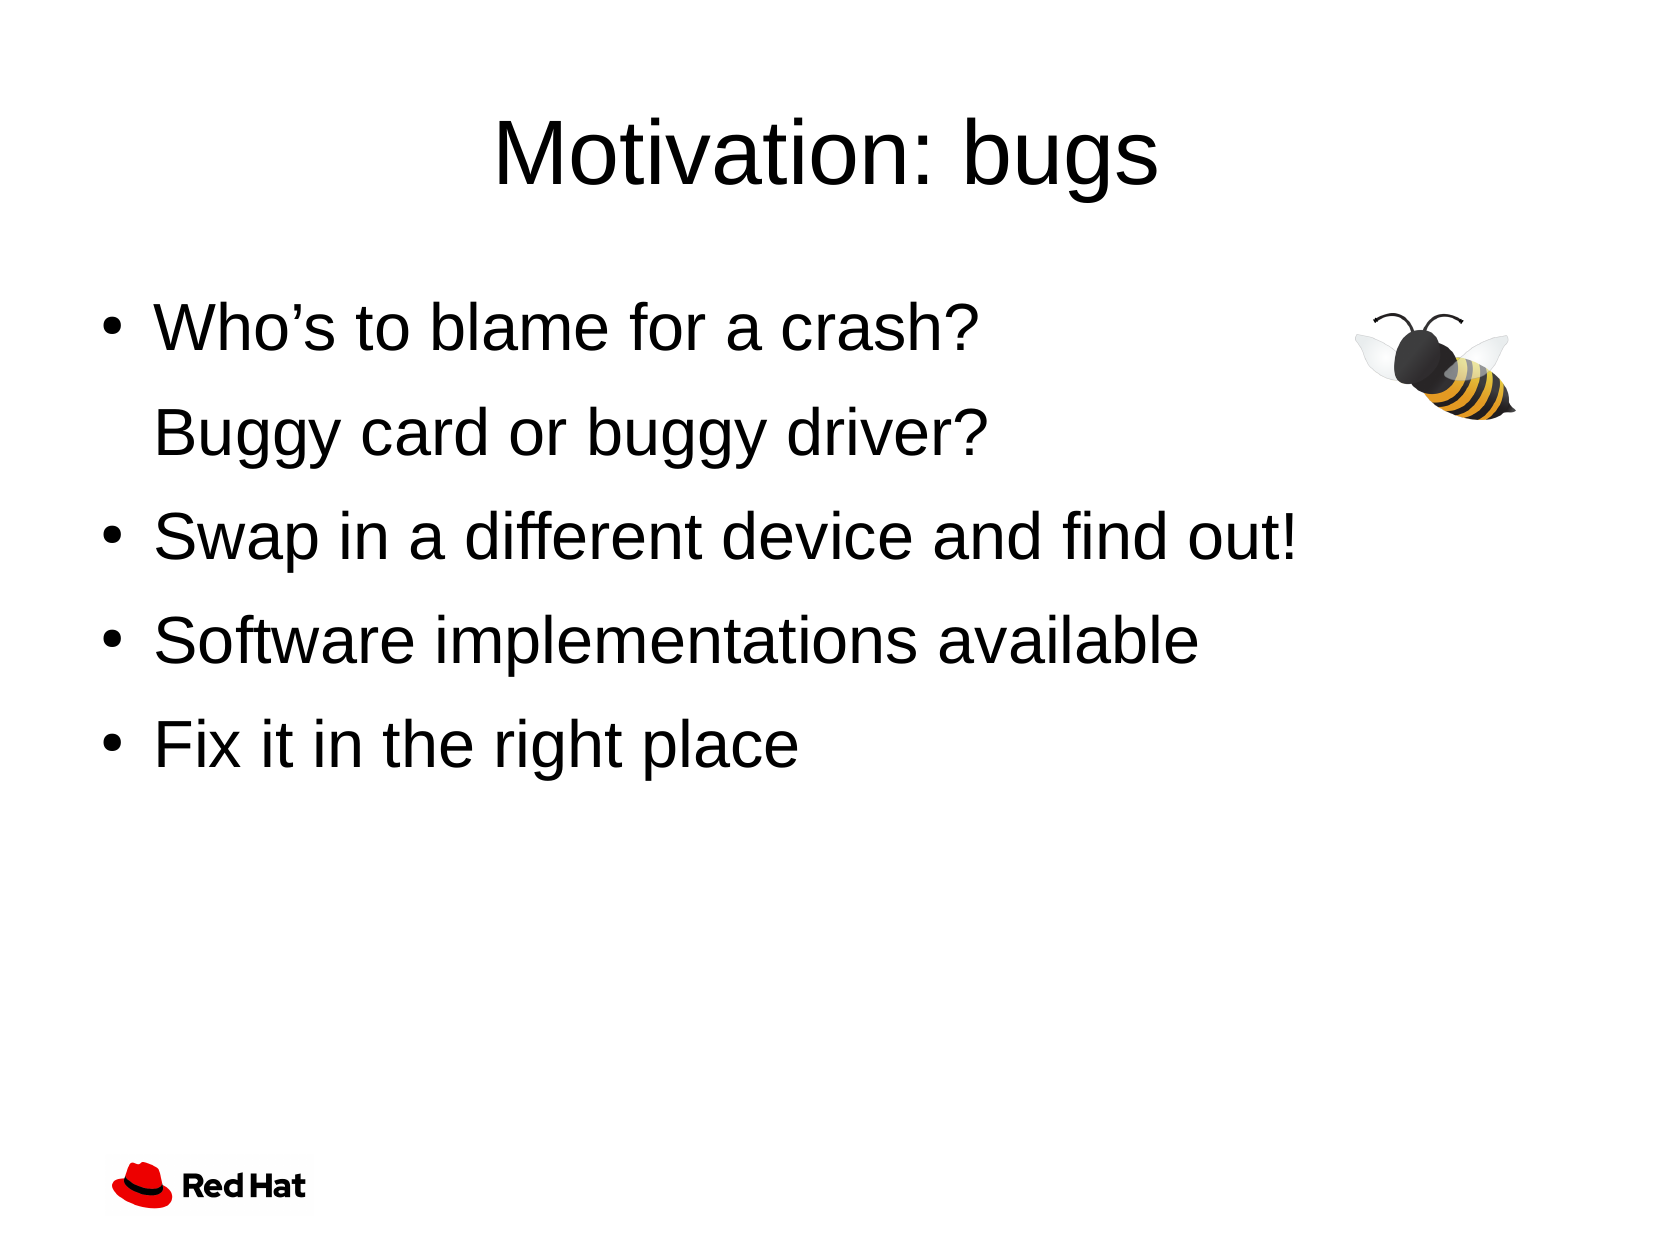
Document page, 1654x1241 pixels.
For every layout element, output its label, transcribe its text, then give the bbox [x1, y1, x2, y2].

picture [1355, 313, 1516, 421]
list Who’s to blame for a crash? Buggy card or buggy driver? Swap in a different device and find out! Software implementations available Fix it in the right place [82, 290, 1571, 1010]
title Motivation: bugs [82, 49, 1571, 257]
picture [105, 1154, 314, 1216]
